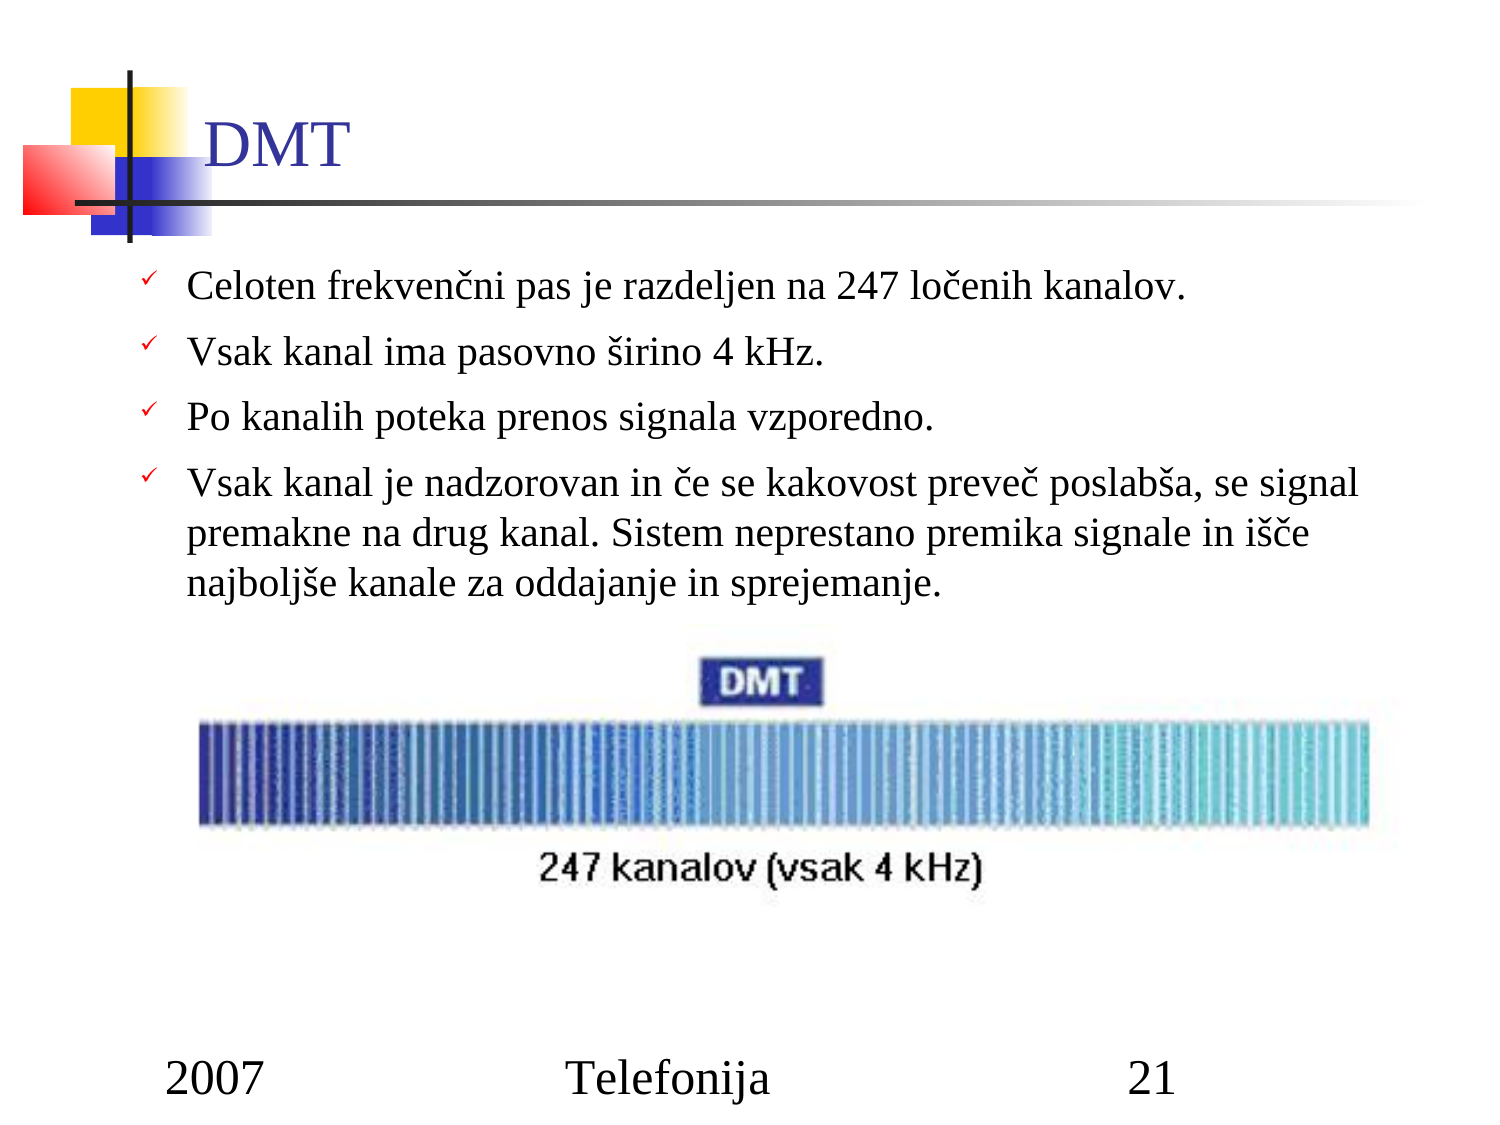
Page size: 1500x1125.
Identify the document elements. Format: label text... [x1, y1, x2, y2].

picture [125, 624, 1438, 917]
list Celoten frekvenčni pas je razdeljen na 247 ločenih kanalov. Vsak kanal ima pasovno širino 4 kHz. Po kanalih poteka prenos signala vzporedno. Vsak kanal je nadzorovan in če se kakovost preveč poslabša, se signal premakne na drug kanal. Sistem neprestano premika signale in išče najboljše kanale za oddajanje in sprejemanje. [50, 249, 1469, 613]
title DMT [188, 92, 1468, 188]
